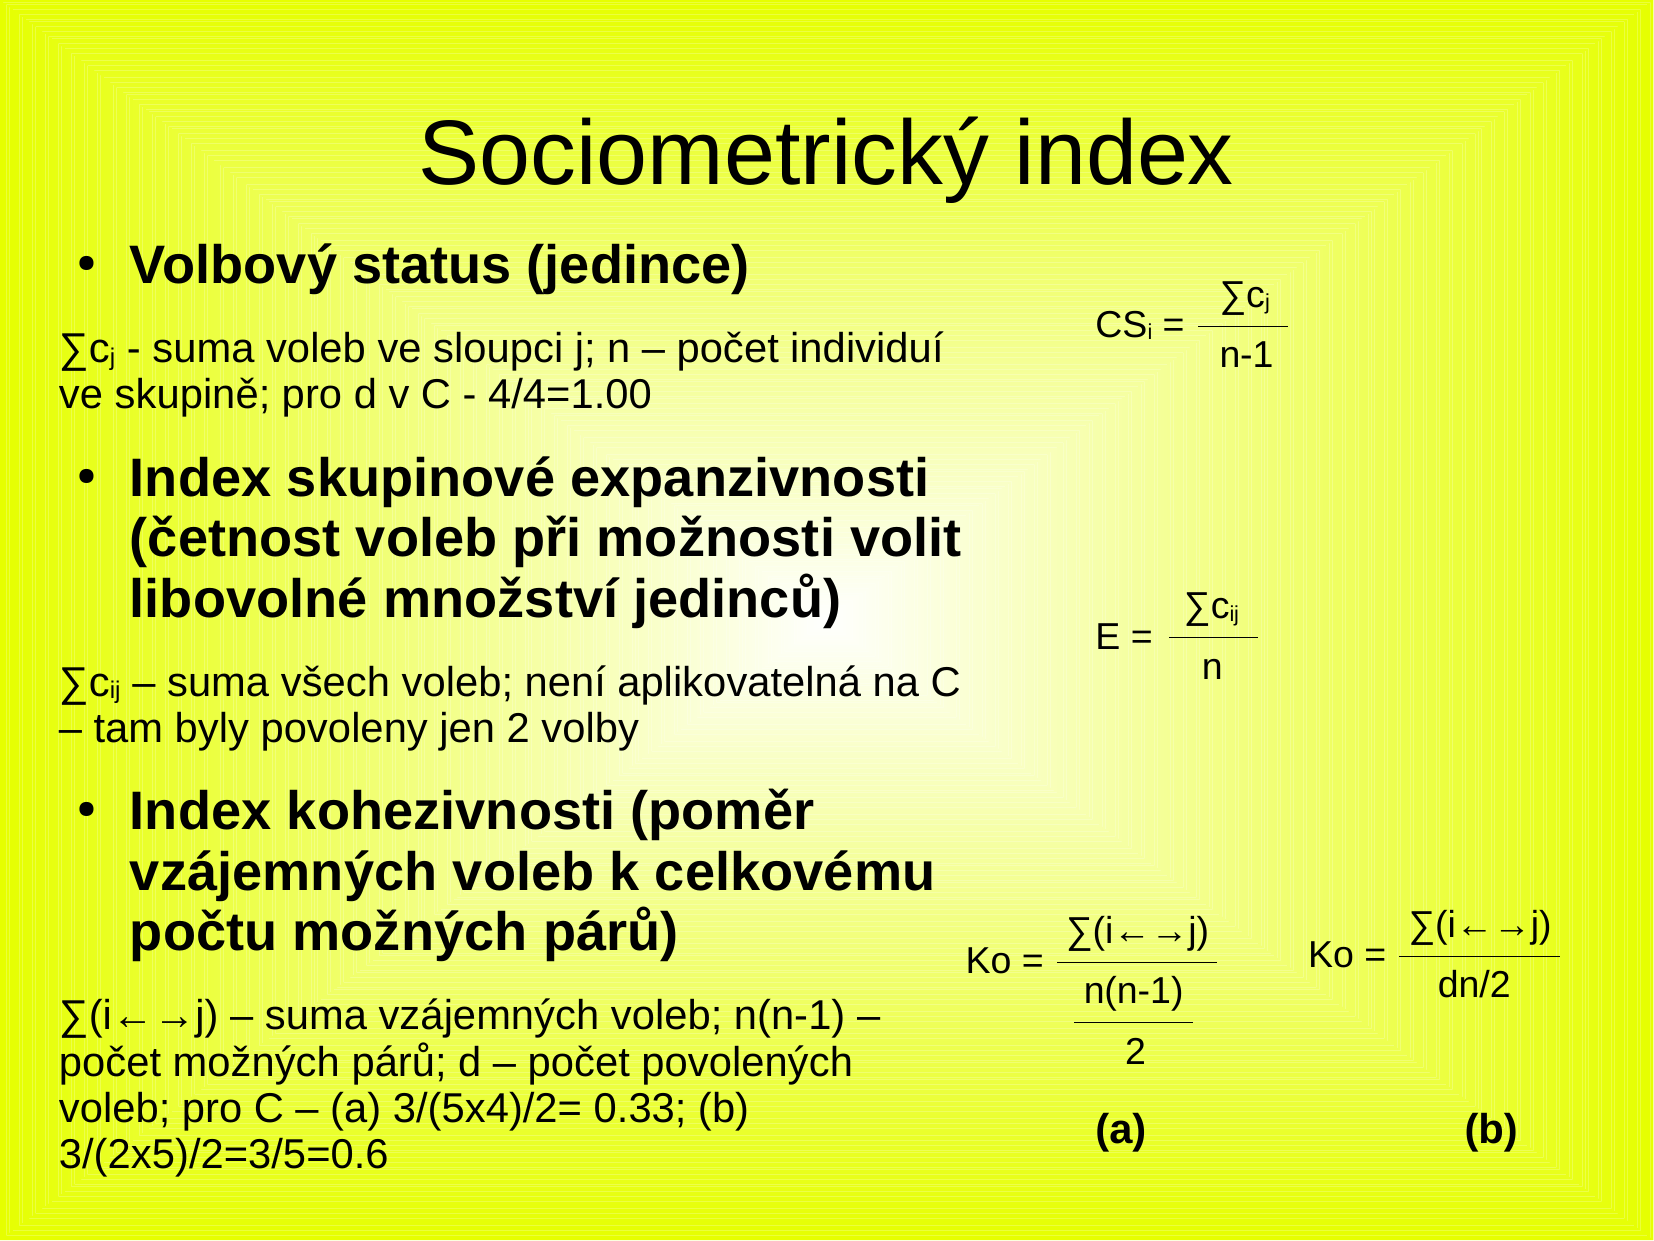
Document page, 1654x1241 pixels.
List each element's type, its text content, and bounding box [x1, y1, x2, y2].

text_box n(n-1) [1068, 962, 1217, 1038]
text_box ∑cij [1169, 577, 1347, 654]
text_box E = [1080, 607, 1170, 714]
text_box Ko = [950, 931, 1069, 1069]
list Volbový status (jedince) ∑cj - suma voleb ve sloupci j; n – počet individuí ve skupině; pro d v C - 4/4=1.00 Index skupinové expanzivnosti (četnost voleb při možnosti volit libovolné množství jedinců) ∑cij – suma všech voleb; není aplikovatelná na C – tam byly povoleny jen 2 volby Index kohezivnosti (poměr vzájemných voleb k celkovému počtu možných párů) ∑(i←→j) – suma vzájemných voleb; n(n-1) – počet možných párů; d – počet povolených voleb; pro C – (a) 3/(5x4)/2= 0.33; (b) 3/(2x5)/2=3/5=0.6 [59, 234, 975, 1206]
title Sociometrický index [82, 49, 1571, 257]
text_box ∑(i←→j) [1393, 895, 1601, 972]
text_box ∑cj [1204, 265, 1441, 342]
text_box n [1187, 637, 1306, 714]
text_box dn/2 [1423, 956, 1571, 1032]
text_box Ko = [1293, 925, 1412, 1063]
text_box n-1 [1204, 326, 1353, 403]
text_box ∑(i←→j) [1051, 901, 1258, 978]
text_box (a) (b) [1080, 1098, 1554, 1160]
text_box 2 [1110, 1022, 1199, 1098]
text_box CSi = [1080, 296, 1204, 403]
